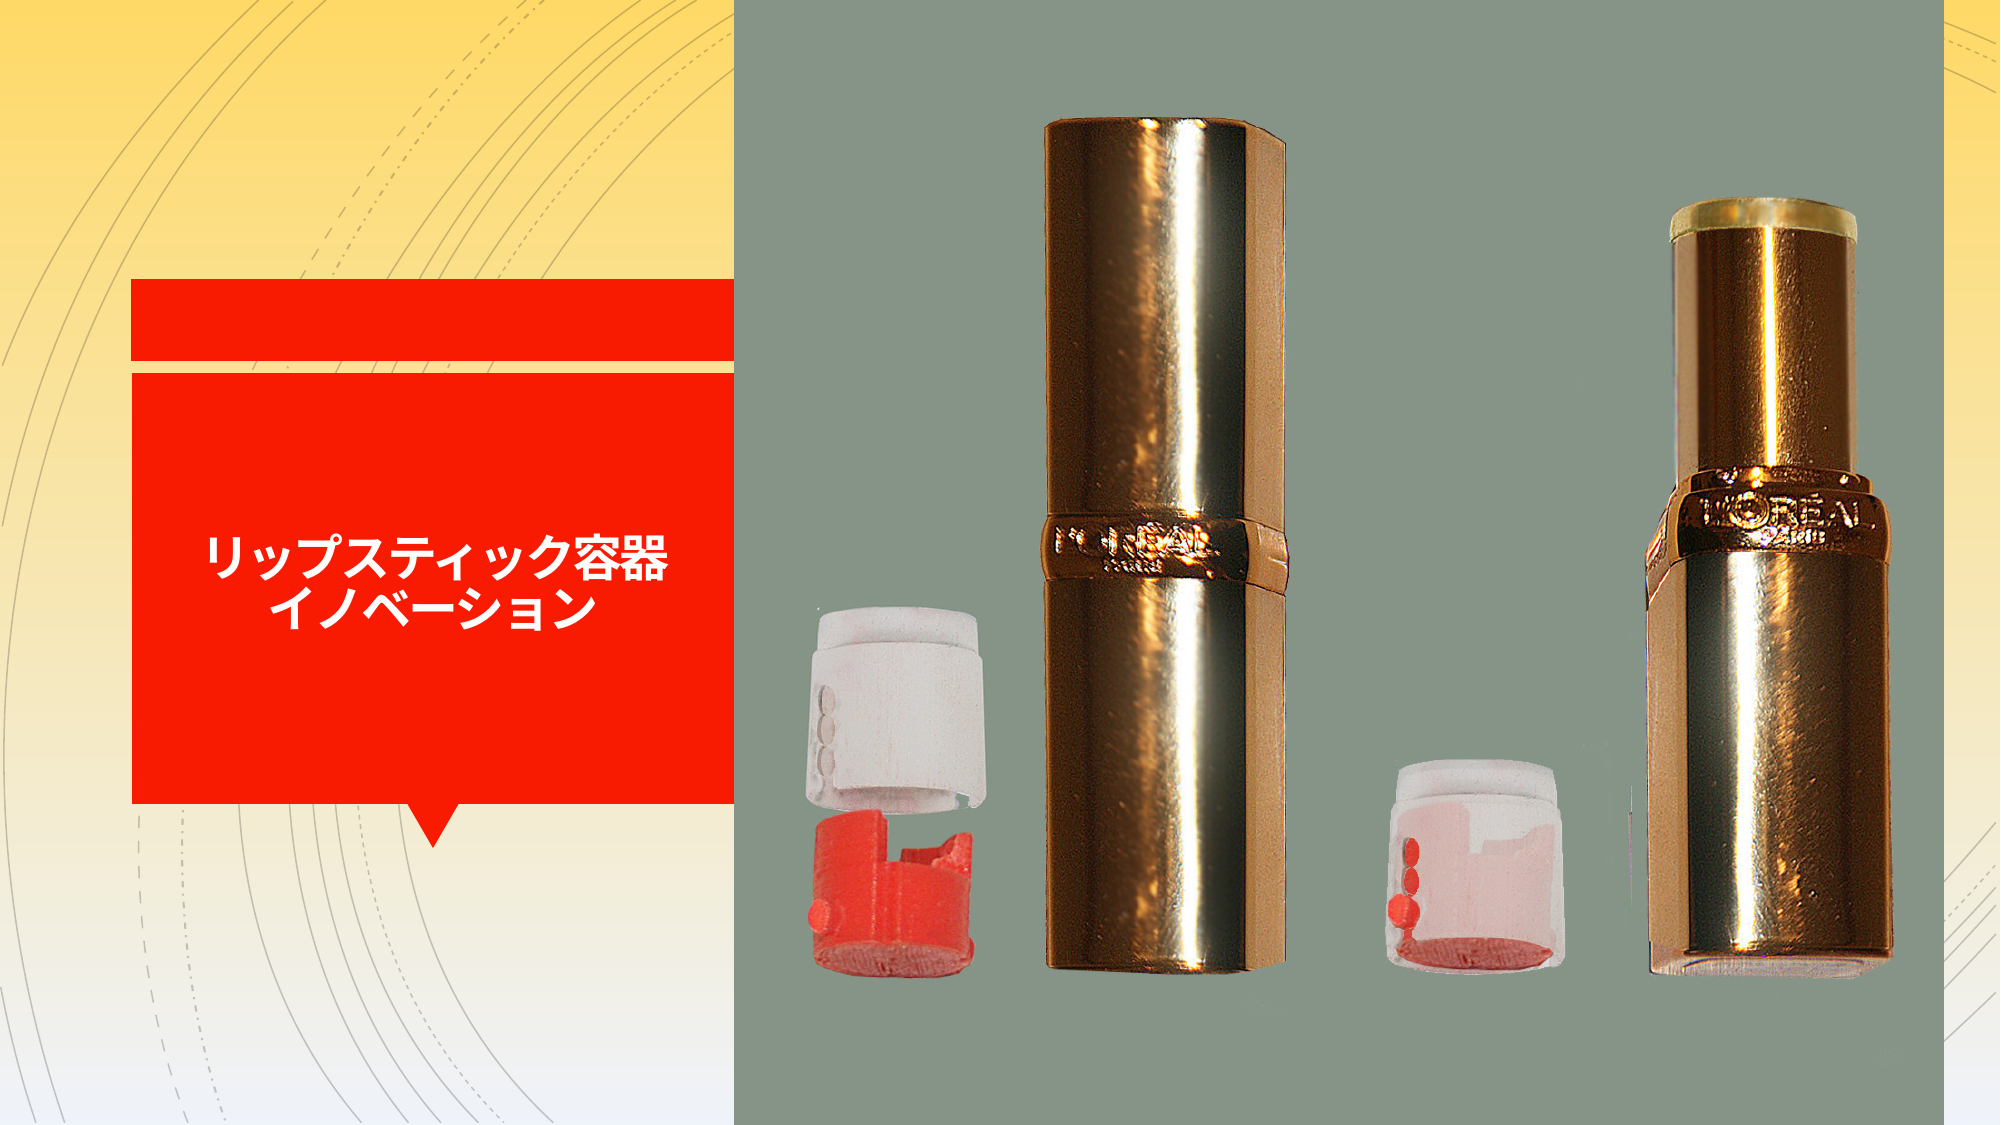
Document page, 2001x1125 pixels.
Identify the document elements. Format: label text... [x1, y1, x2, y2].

title リップスティック容器イノベーション [145, 385, 721, 789]
picture [734, 0, 1944, 1125]
